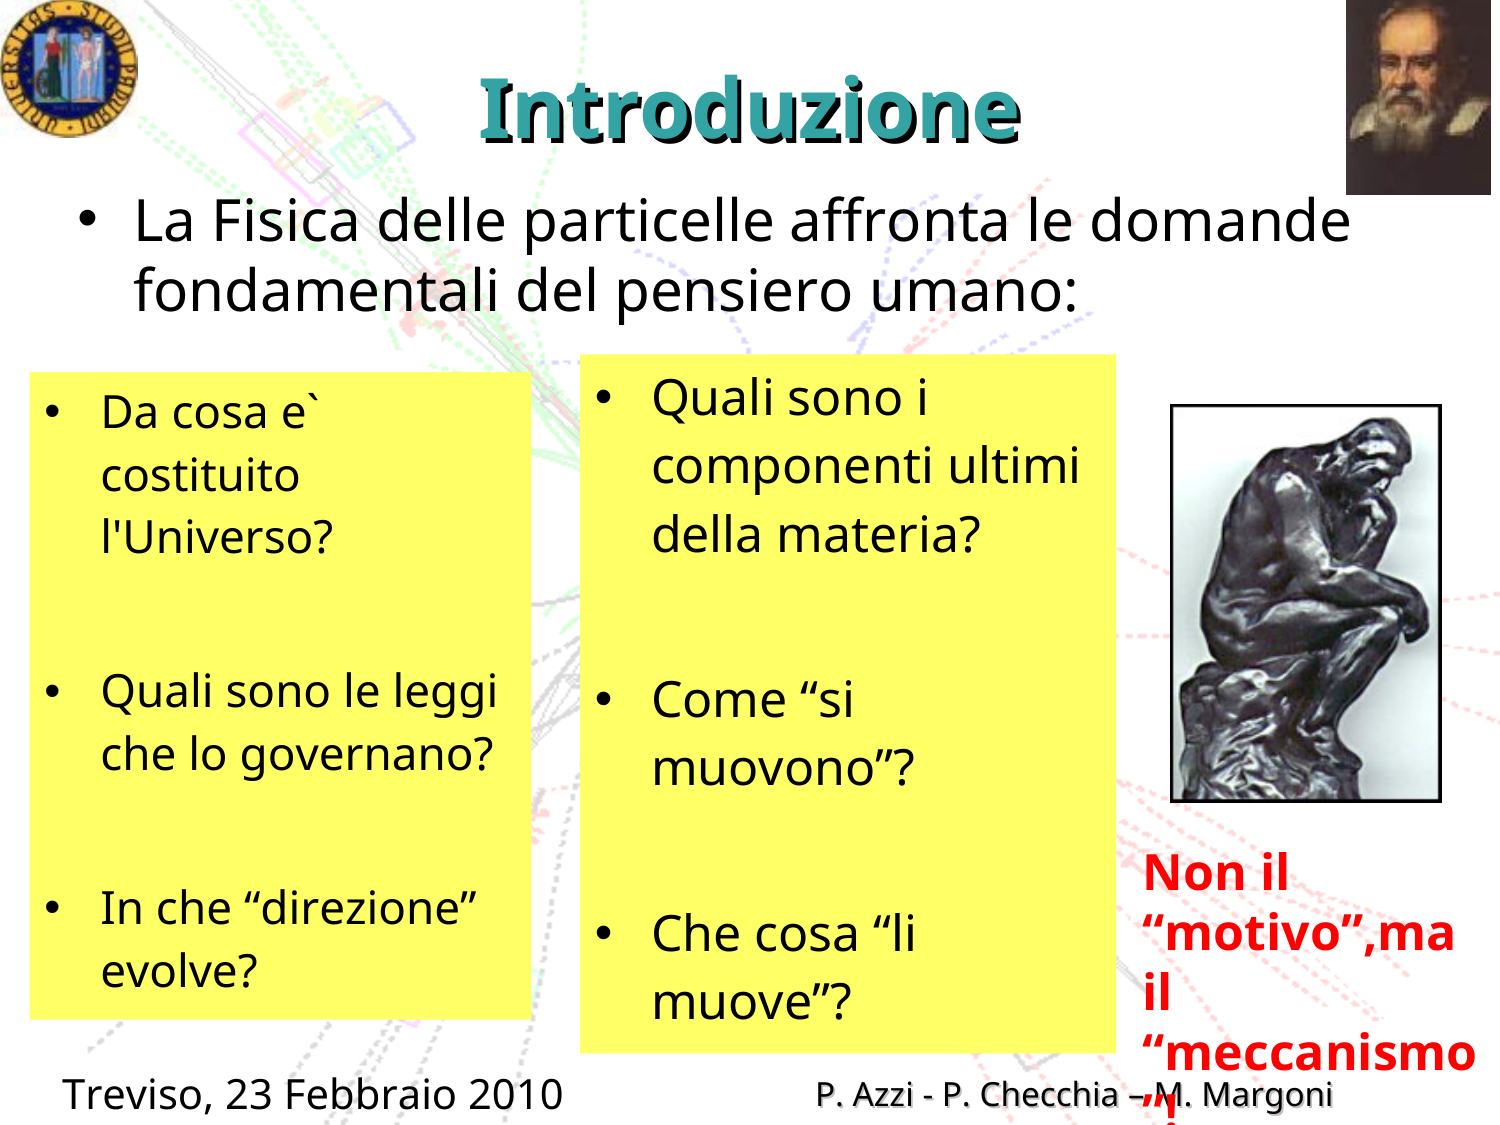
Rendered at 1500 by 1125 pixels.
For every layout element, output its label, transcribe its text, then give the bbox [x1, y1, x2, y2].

text_box La Fisica delle particelle affronta le domande fondamentali del pensiero umano: [62, 174, 1426, 338]
list Quali sono i componenti ultimi della materia? Come “si muovono”? Che cosa “li muove”? [580, 354, 1117, 1054]
list Da cosa e` costituito l'Universo? Quali sono le leggi che lo governano? In che “direzione” evolve? [29, 372, 532, 1020]
text_box Non il “motivo”,ma il “meccanismo”! [1127, 832, 1500, 1028]
title Introduzione [0, 0, 1500, 213]
picture [0, 213, 1500, 1125]
